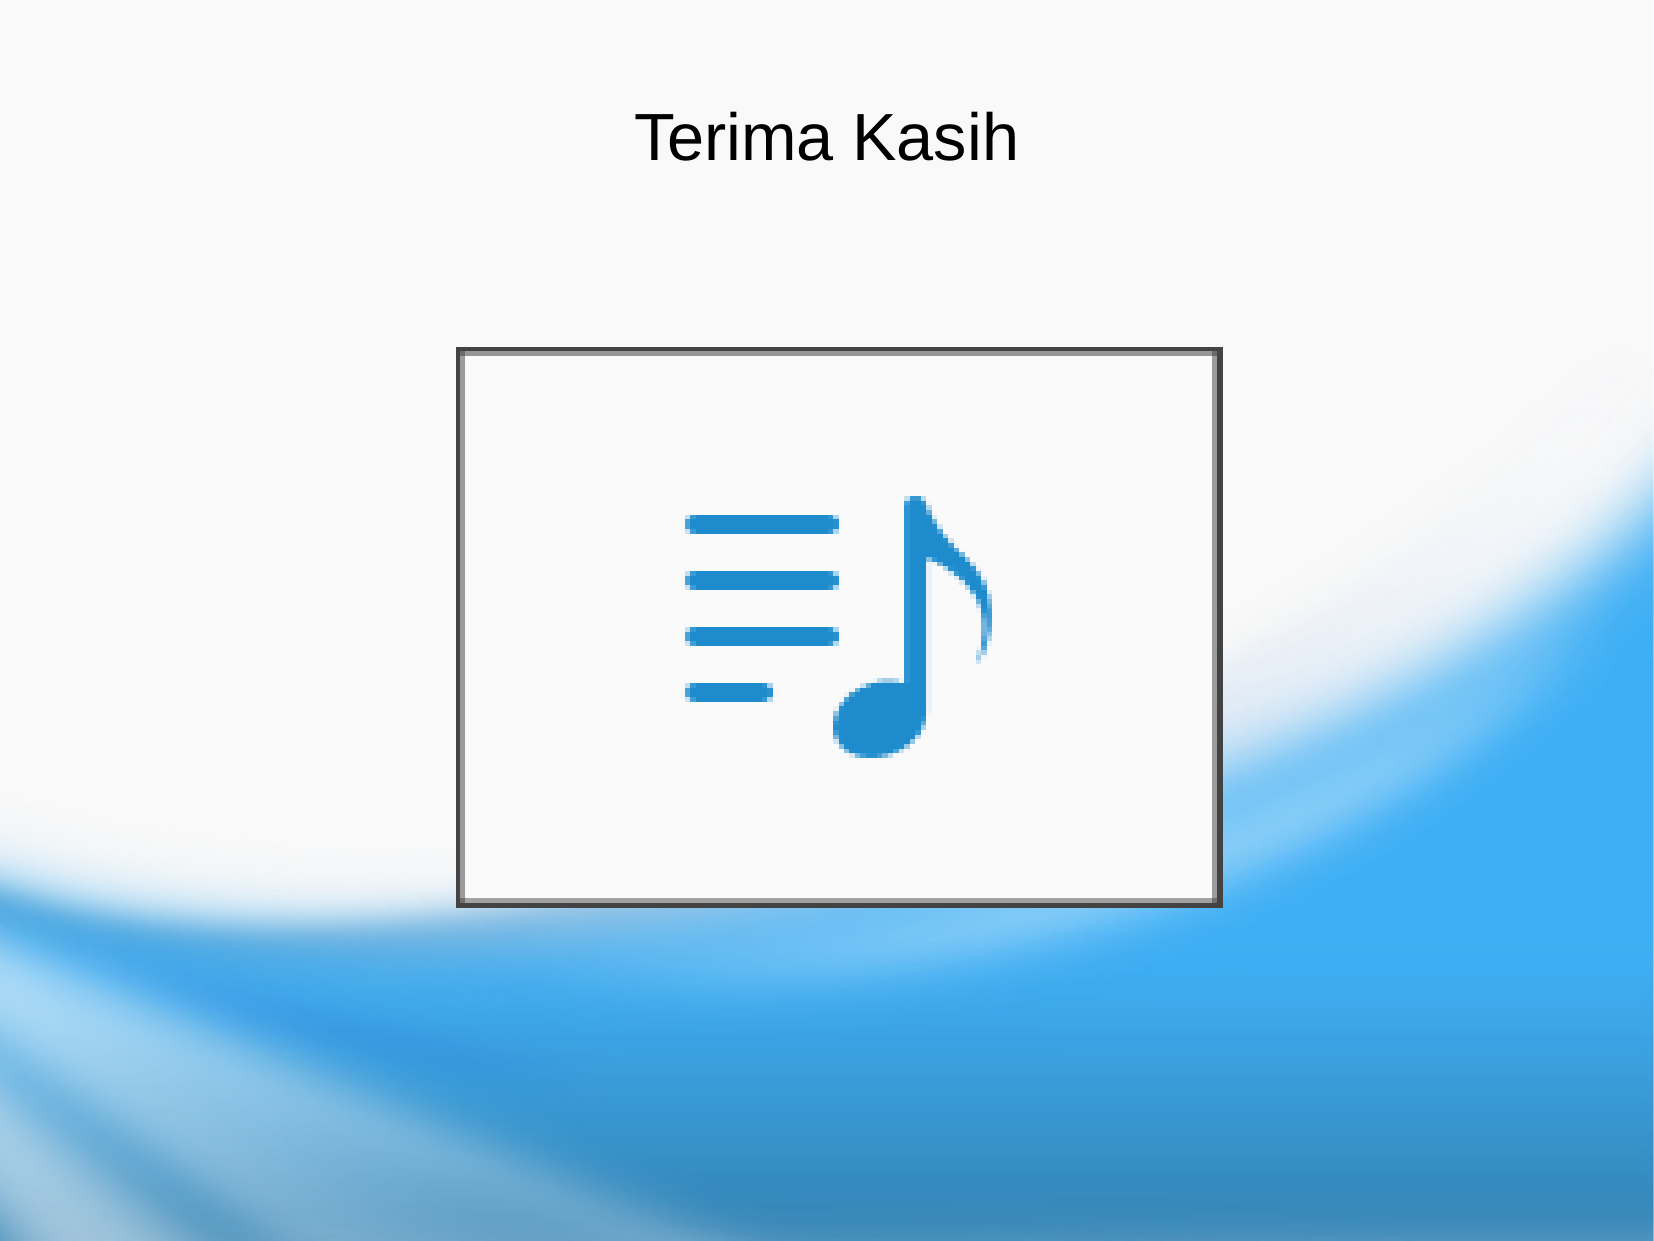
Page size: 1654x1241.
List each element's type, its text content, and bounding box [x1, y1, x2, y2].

picture [0, 0, 1654, 1241]
subtitle Terima Kasih [82, 49, 1571, 376]
text_box [454, 346, 1224, 909]
